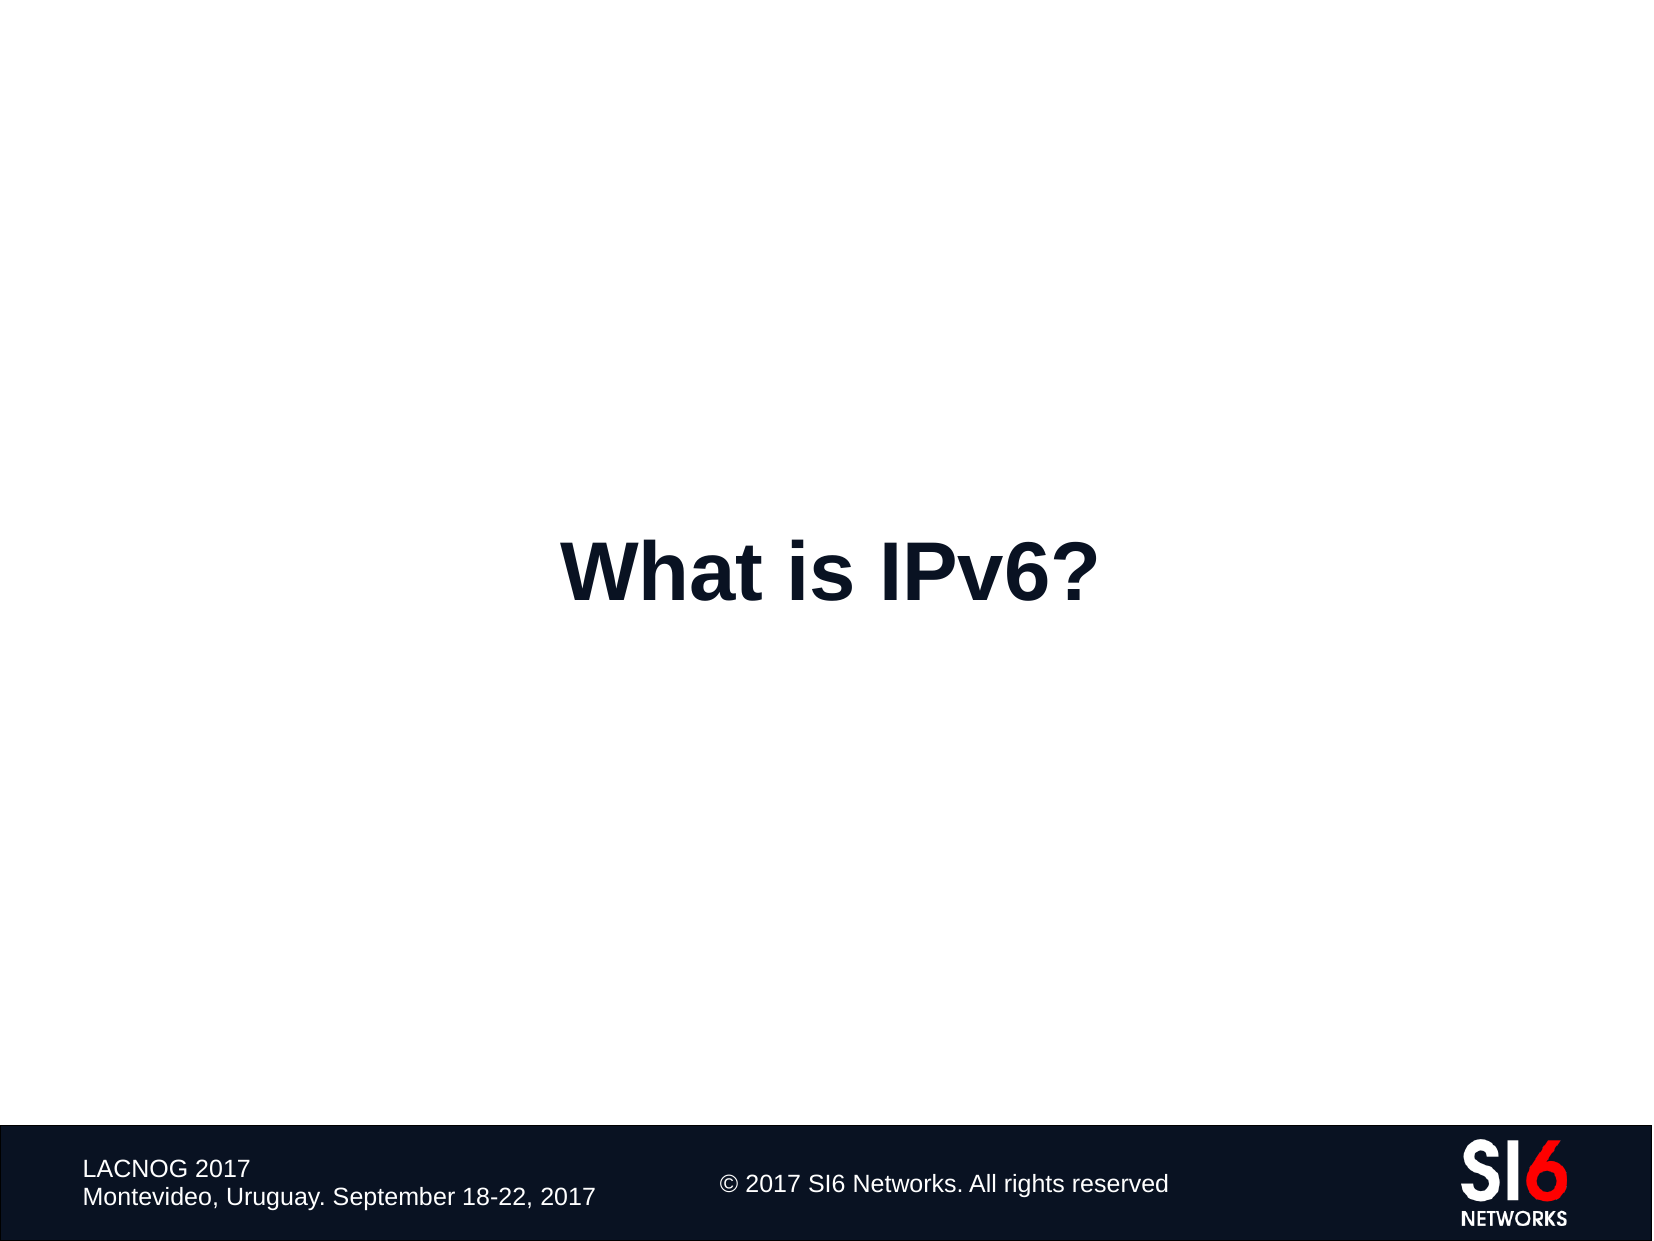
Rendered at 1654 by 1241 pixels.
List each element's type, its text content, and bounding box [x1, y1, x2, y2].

picture [1461, 1139, 1567, 1226]
title What is IPv6? [86, 467, 1576, 676]
